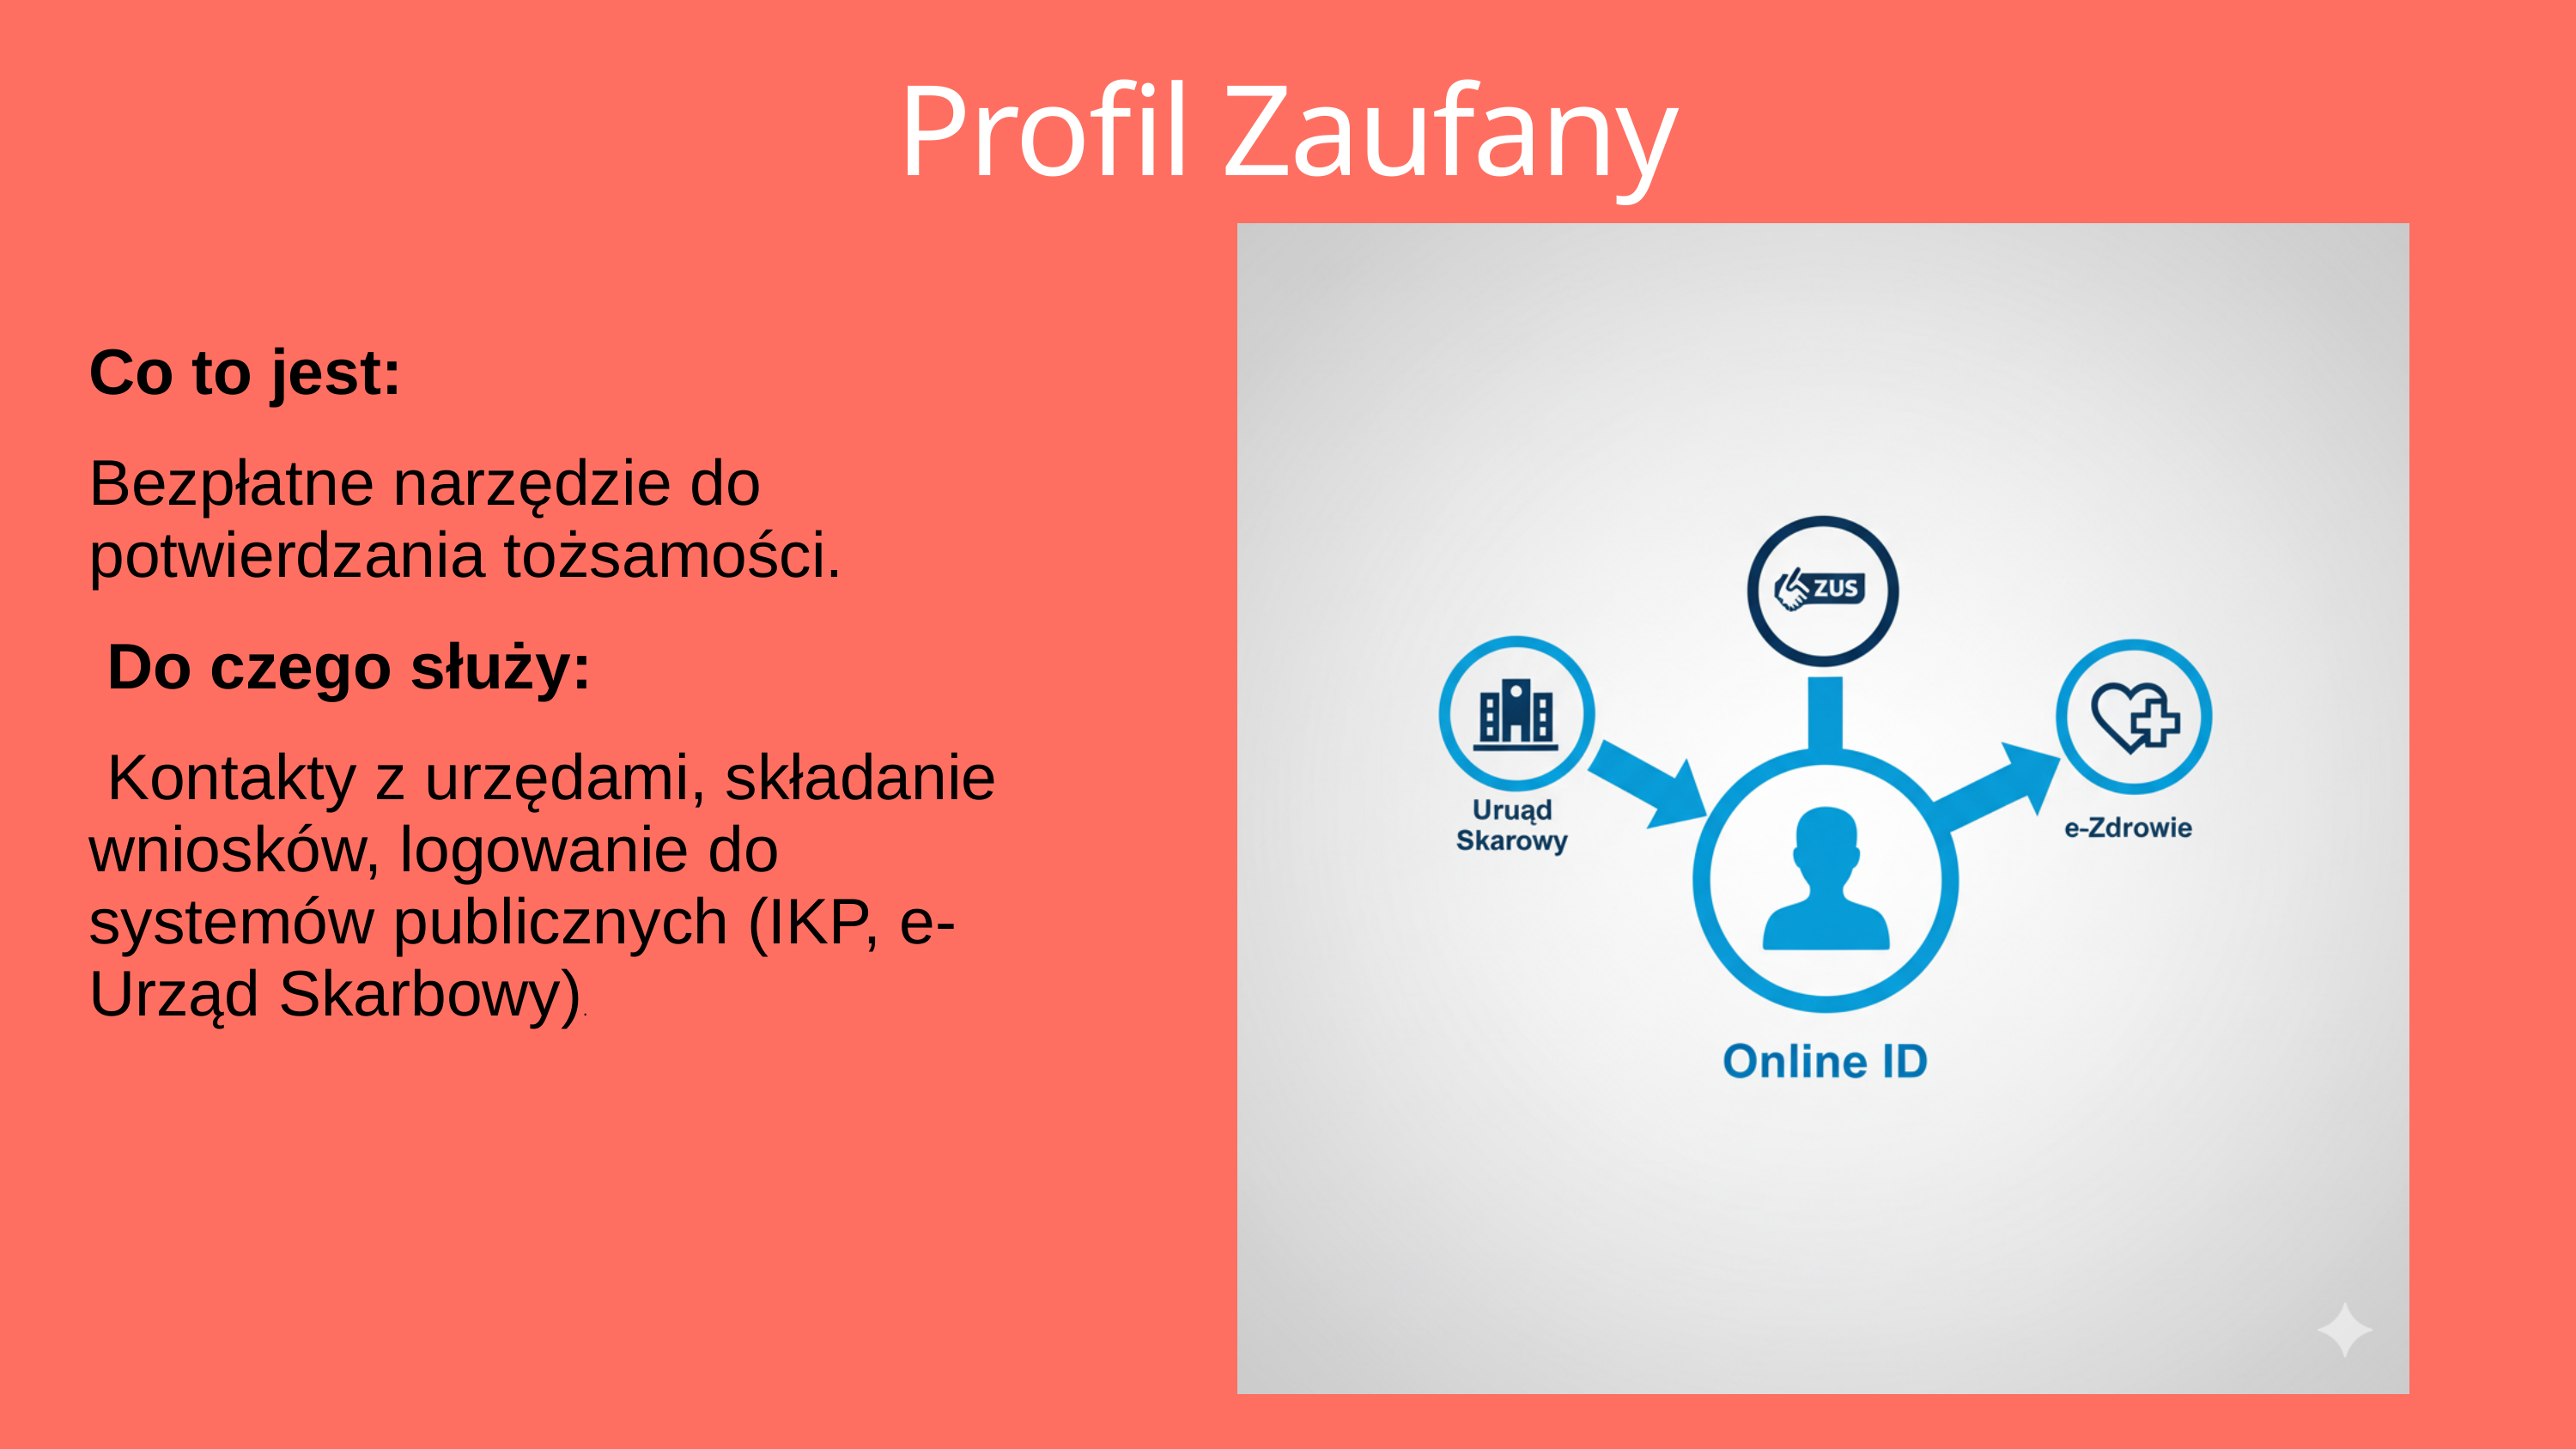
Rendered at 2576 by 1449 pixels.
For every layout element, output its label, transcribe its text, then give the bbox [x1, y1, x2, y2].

text_box Co to jest: Bezpłatne narzędzie do potwierdzania tożsamości. Do czego służy: Kontakty z urzędami, składanie wniosków, logowanie do systemów publicznych (IKP, e-Urząd Skarbowy). [76, 329, 1091, 1108]
picture [1237, 223, 2409, 1395]
text_box Profil Zaufany [94, 51, 2482, 202]
